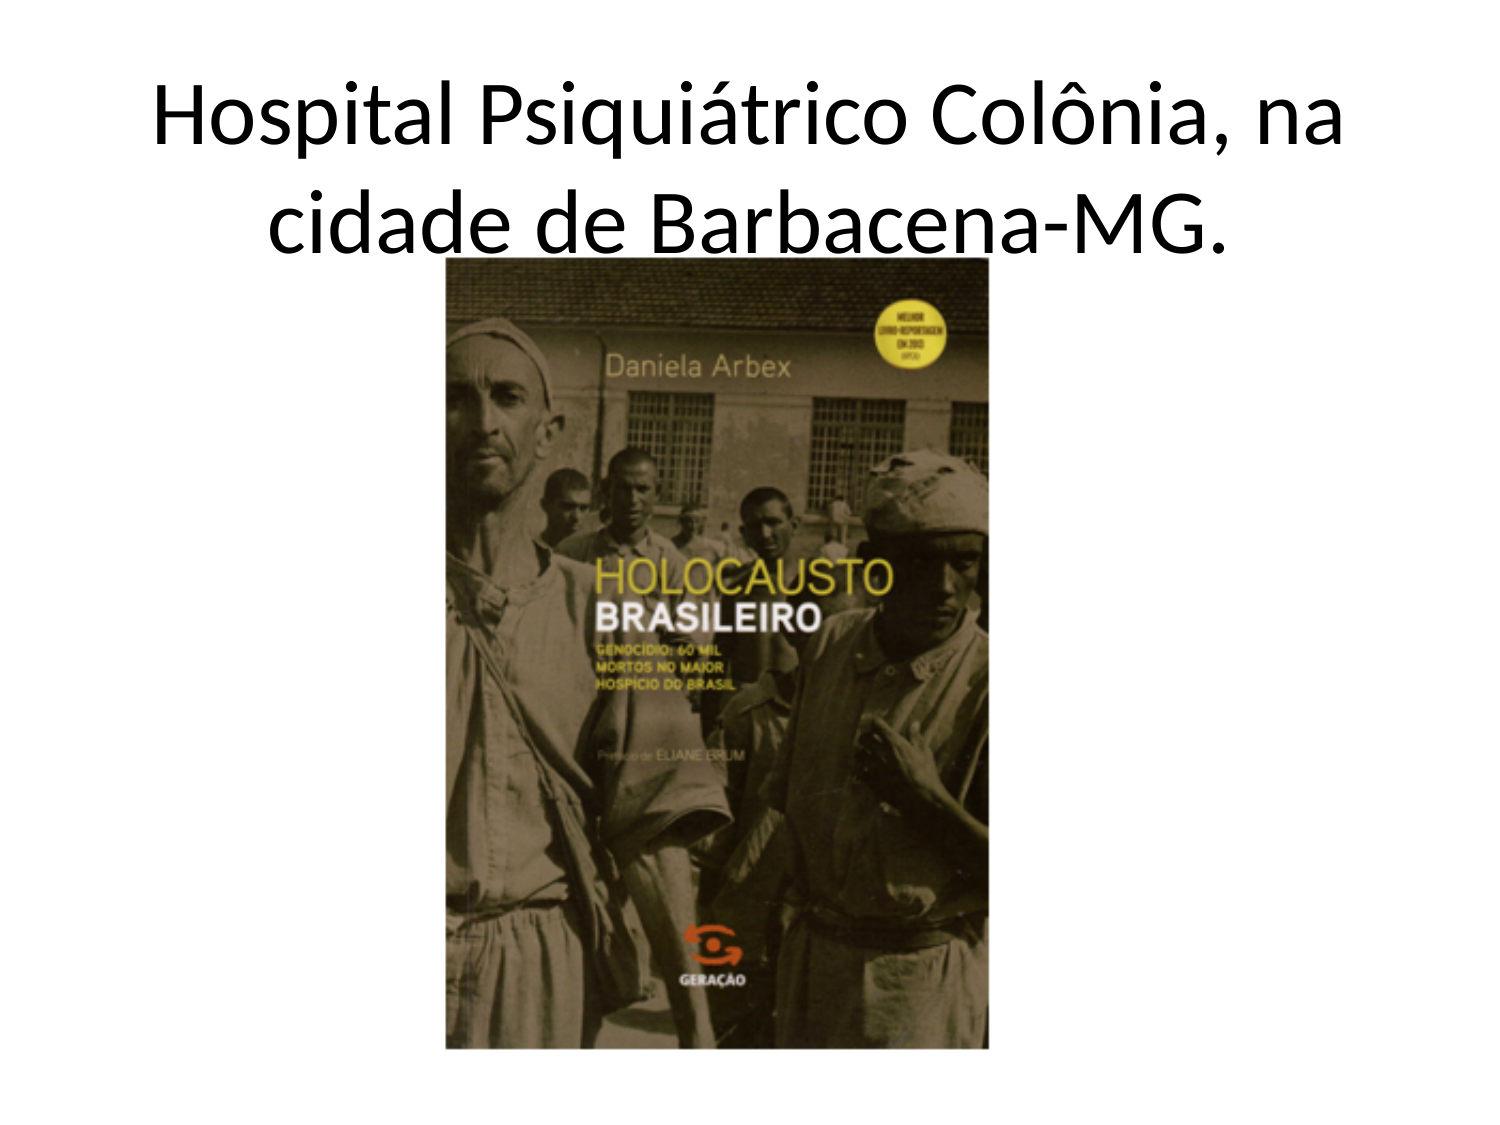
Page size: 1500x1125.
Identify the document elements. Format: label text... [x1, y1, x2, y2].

picture [442, 254, 998, 1054]
title Hospital Psiquiátrico Colônia, na cidade de Barbacena-MG. [75, 45, 1425, 233]
